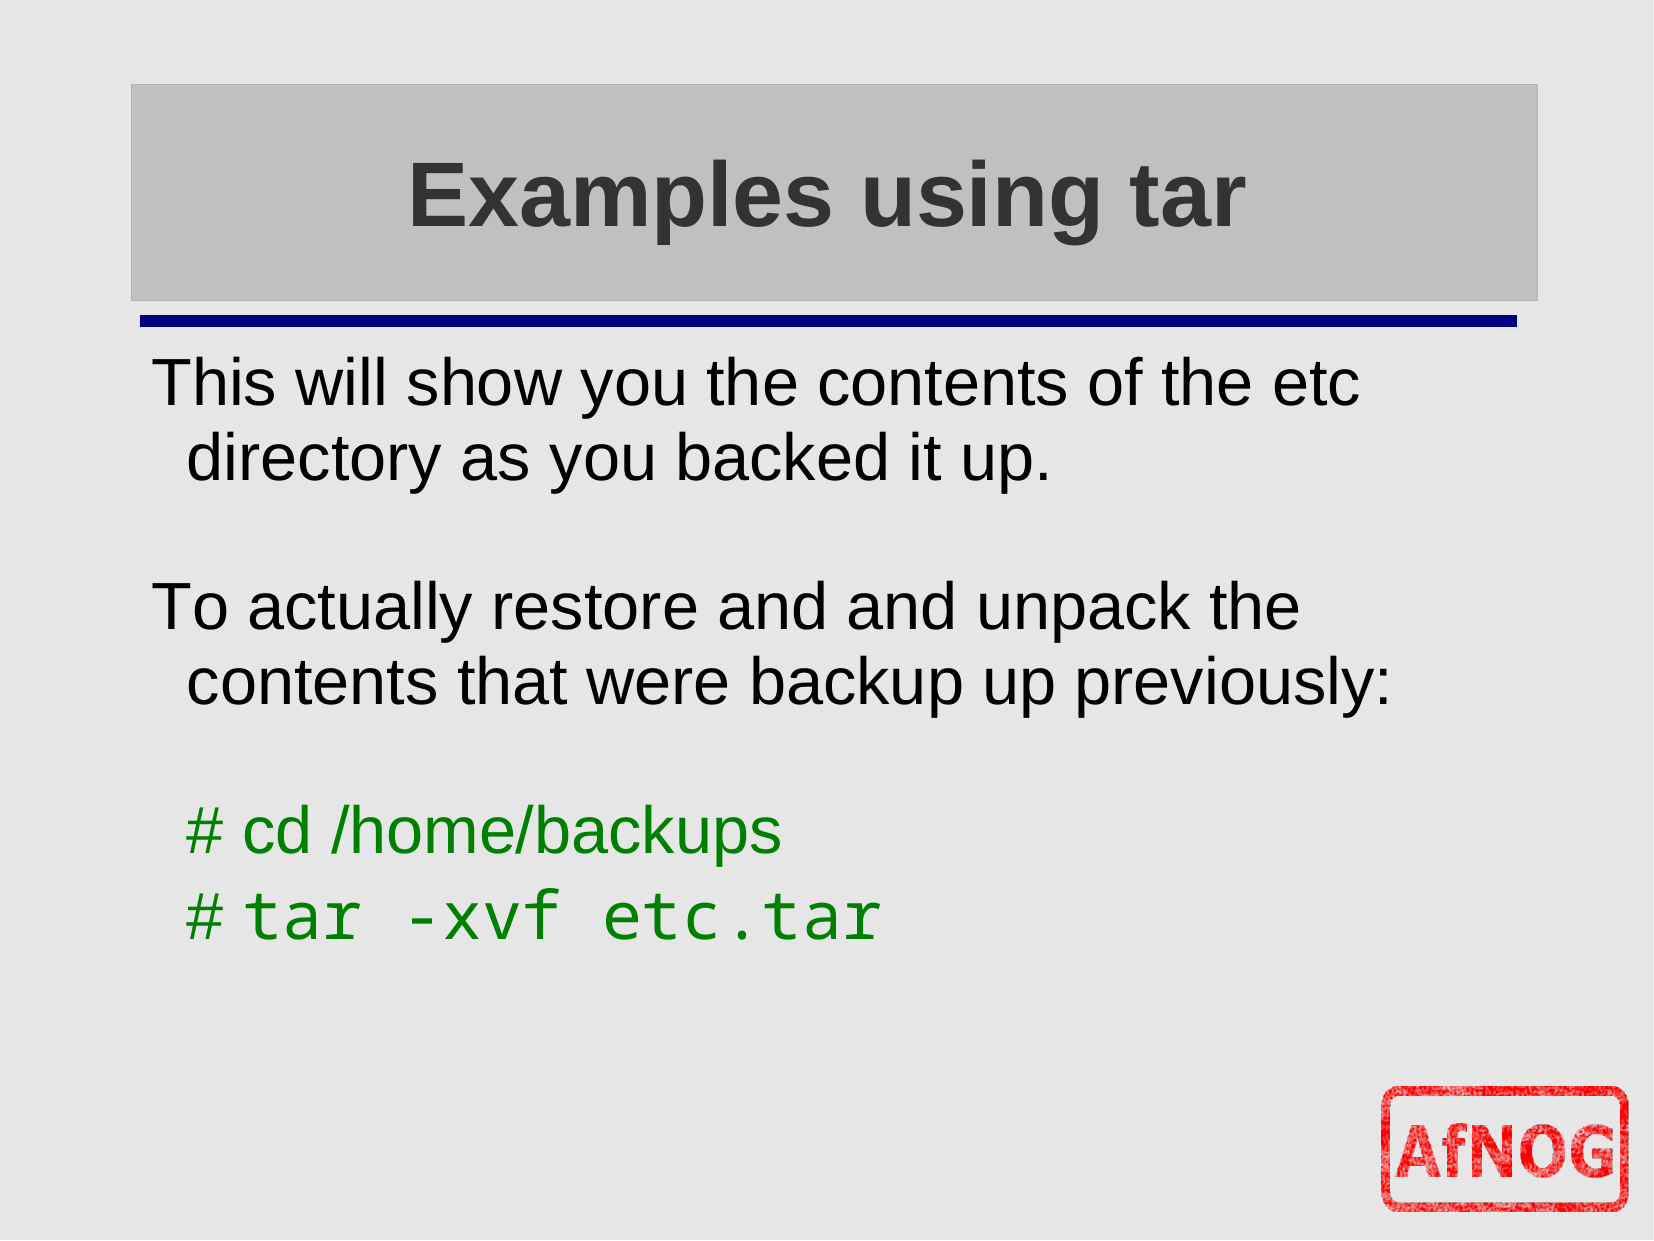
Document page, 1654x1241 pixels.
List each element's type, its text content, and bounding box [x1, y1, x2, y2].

list This will show you the contents of the etc directory as you backed it up. To actually restore and and unpack the contents that were backup up previously: # cd /home/backups # tar -xvf etc.tar [115, 344, 1529, 1127]
title Examples using tar [121, 91, 1534, 299]
picture [1381, 1085, 1629, 1212]
